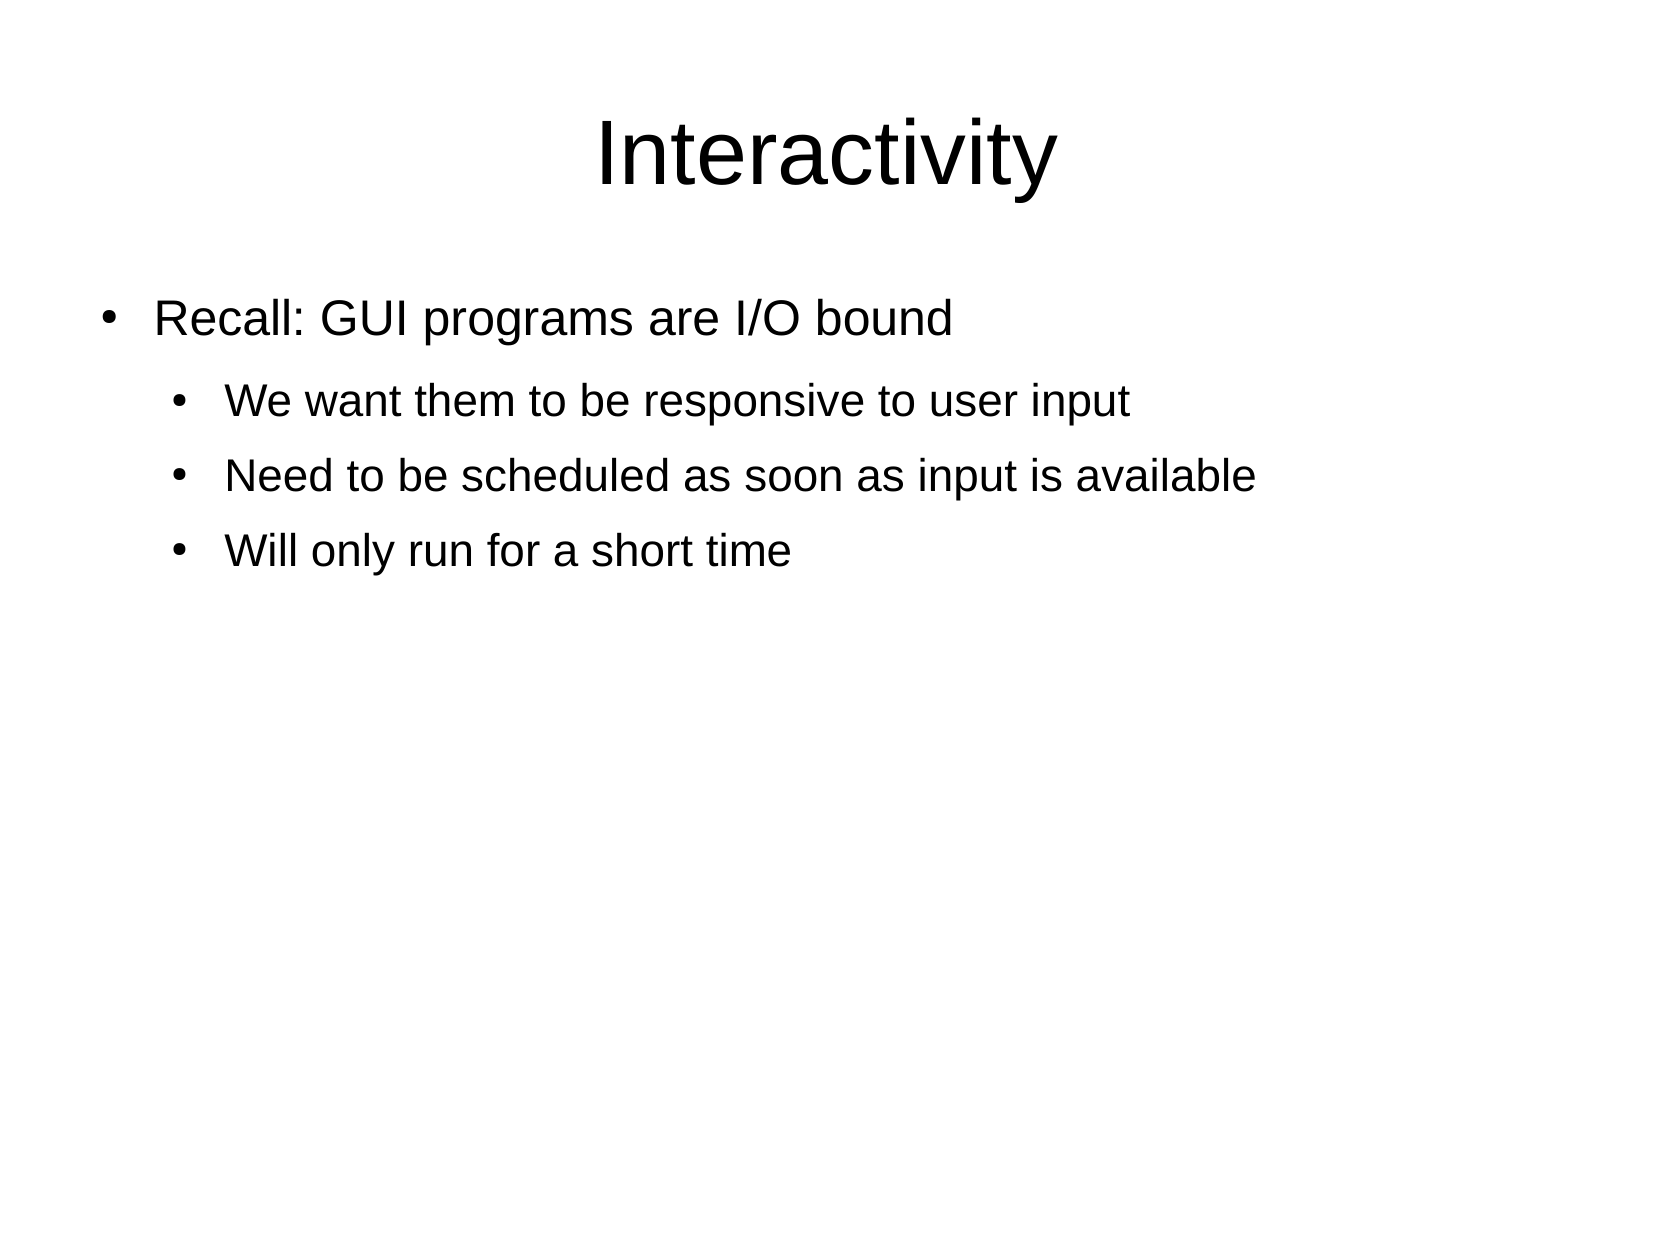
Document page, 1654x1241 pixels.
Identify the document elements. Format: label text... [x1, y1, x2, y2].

title Interactivity [82, 49, 1571, 257]
list Recall: GUI programs are I/O bound We want them to be responsive to user input Need to be scheduled as soon as input is available Will only run for a short time [82, 290, 1571, 1010]
